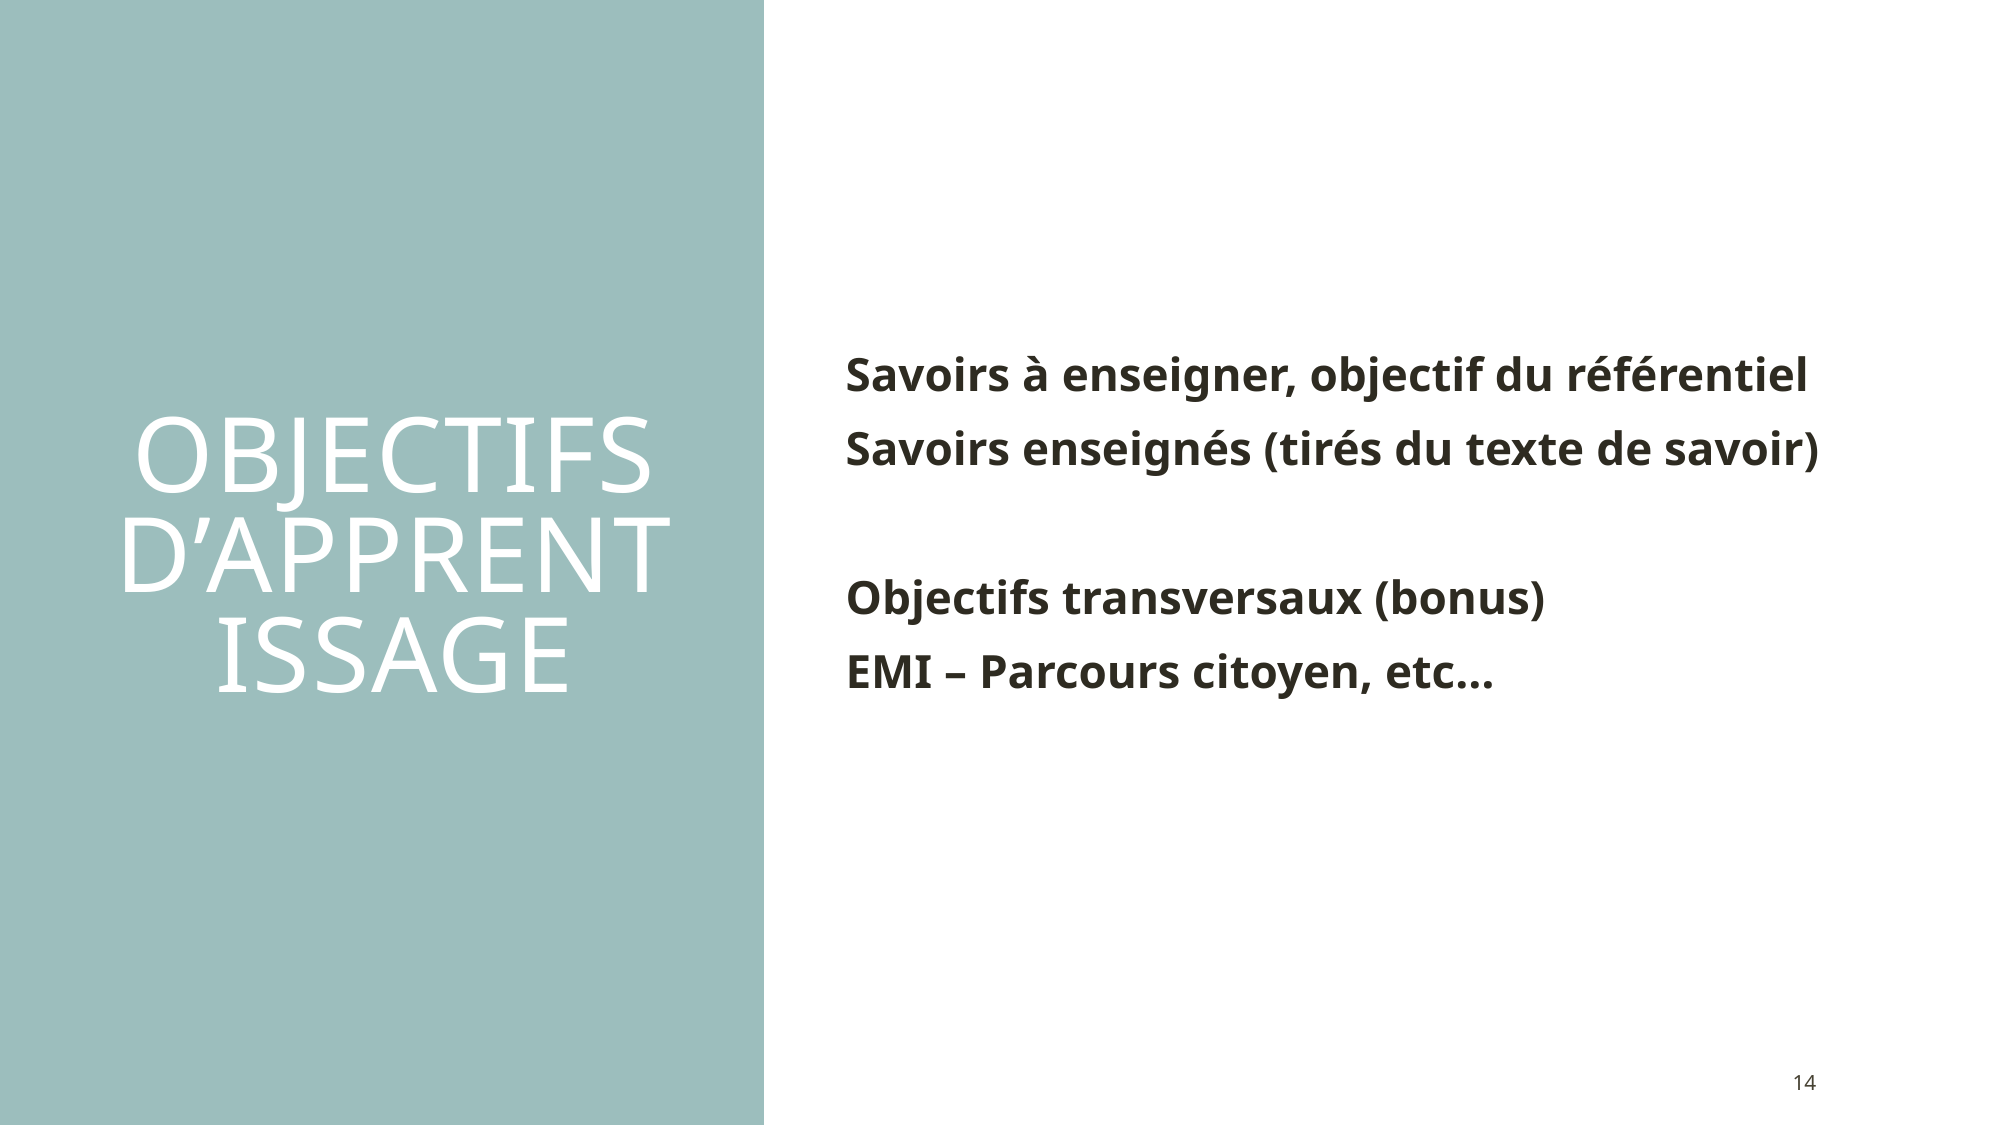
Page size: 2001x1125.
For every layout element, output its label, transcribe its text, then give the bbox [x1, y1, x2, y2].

text_box [0, 0, 2000, 1125]
title OBJECTIFS D’APPRENTISSAGE [87, 131, 703, 994]
text_box 14 [1777, 1061, 1938, 1107]
list Savoirs à enseigner, objectif du référentiel Savoirs enseignés (tirés du texte de savoir) Objectifs transversaux (bonus) EMI – Parcours citoyen, etc… [838, 131, 1847, 994]
